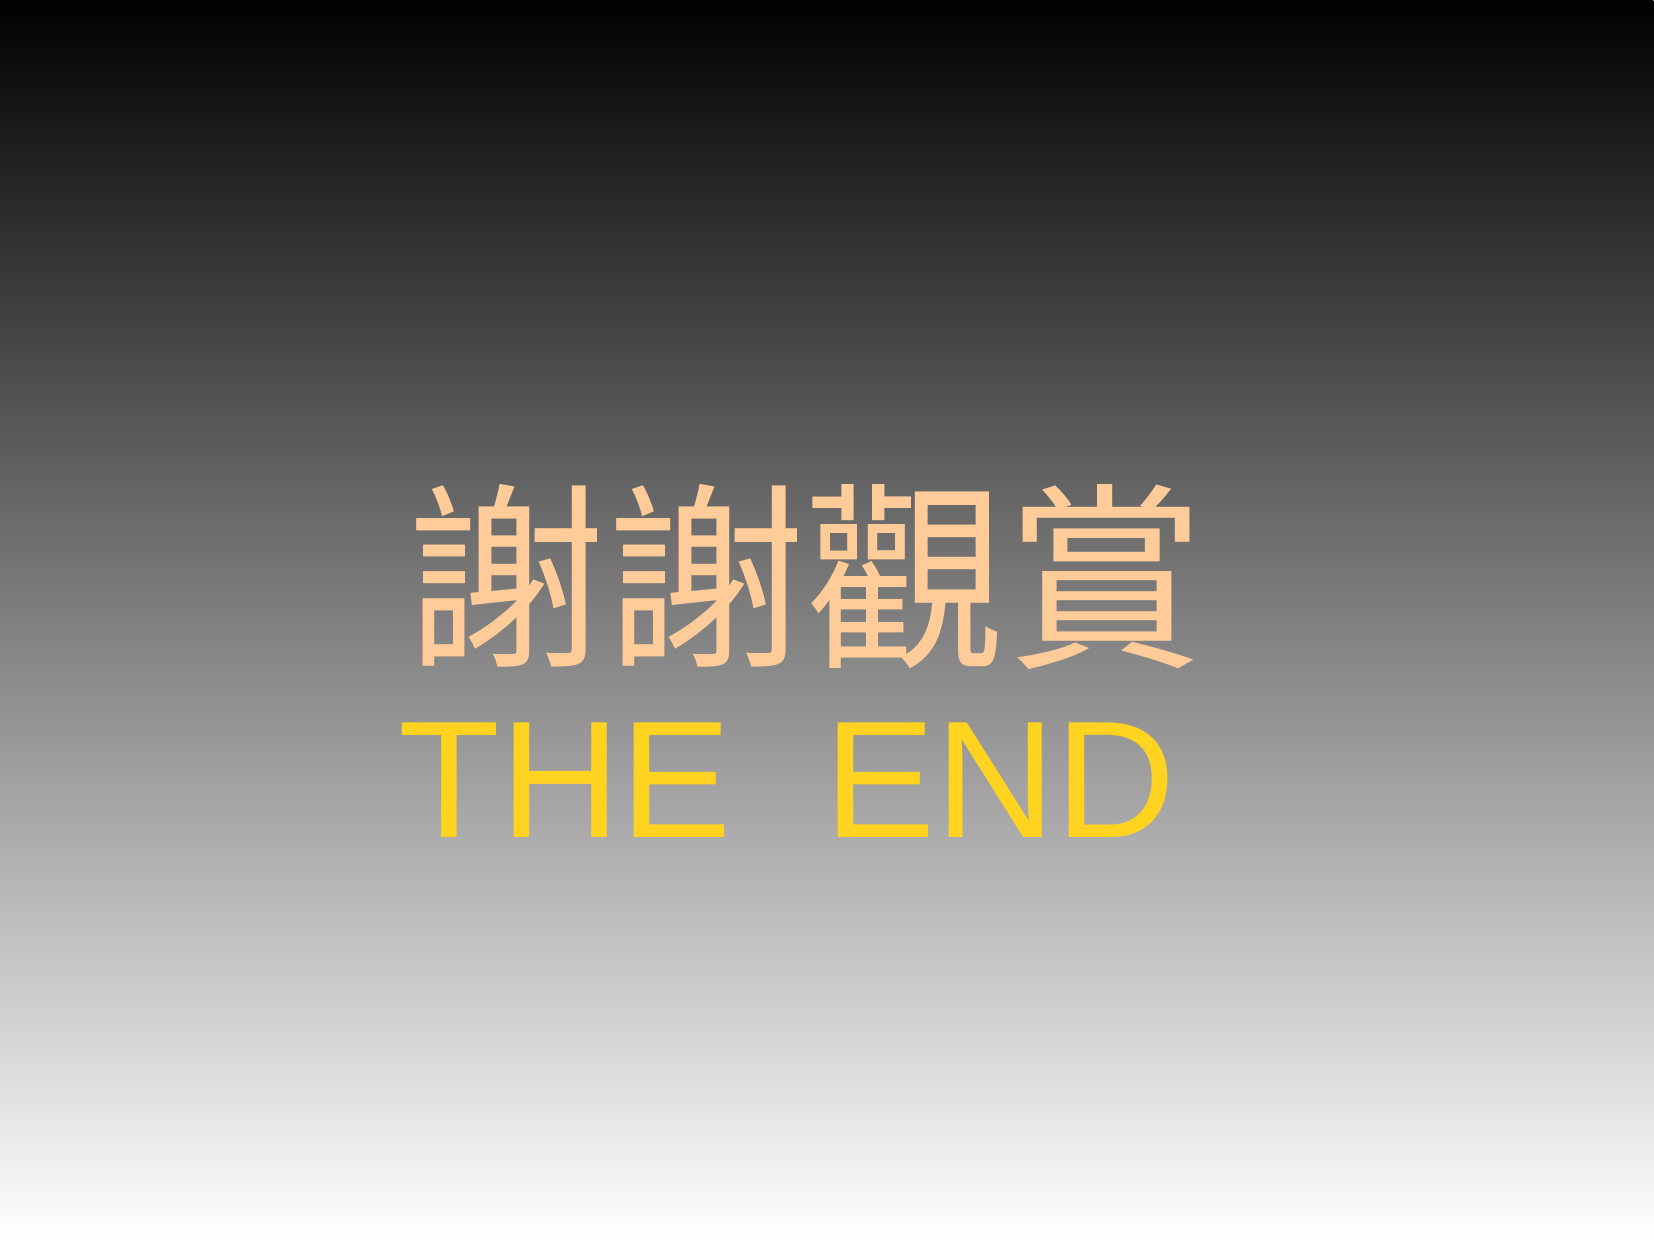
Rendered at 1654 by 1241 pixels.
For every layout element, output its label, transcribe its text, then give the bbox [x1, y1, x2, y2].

text_box 謝謝觀賞 [390, 413, 1654, 668]
text_box THE END [383, 679, 1241, 881]
